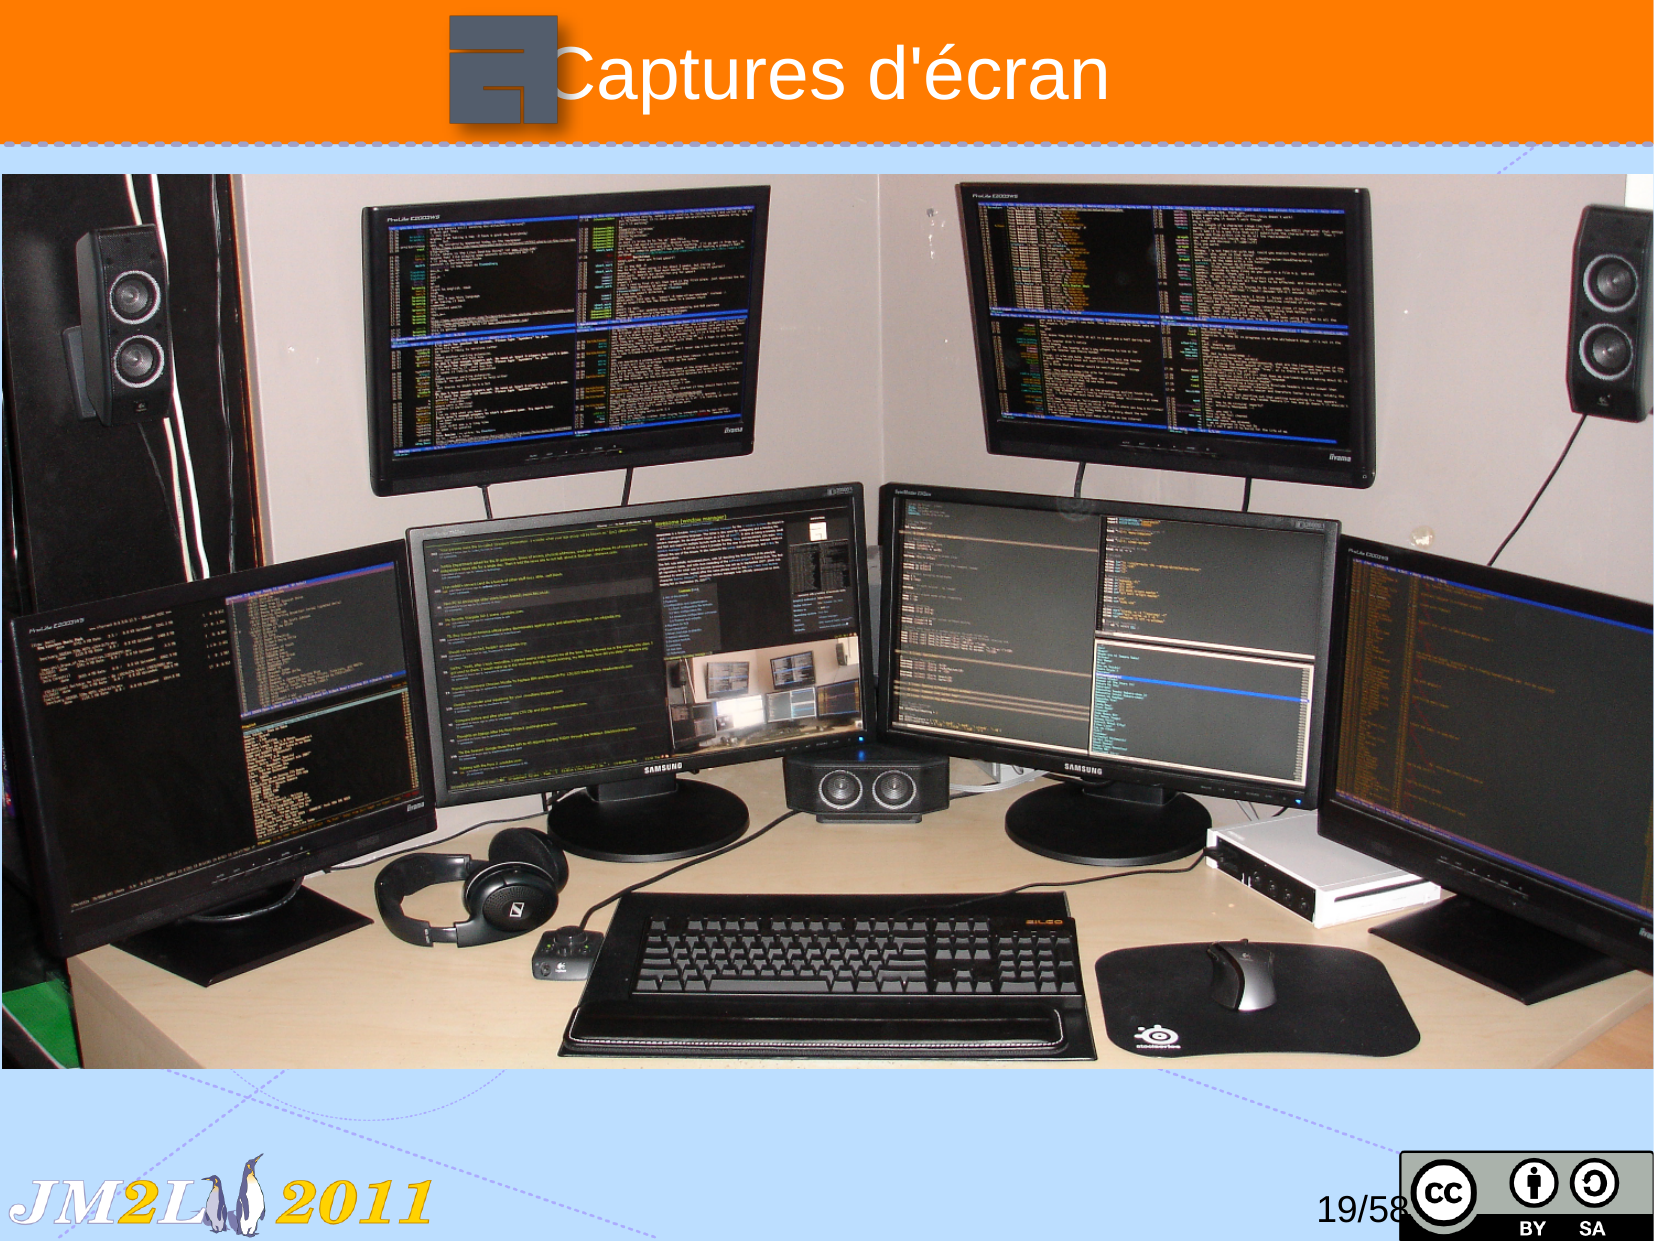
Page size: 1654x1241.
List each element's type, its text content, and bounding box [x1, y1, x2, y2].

picture [0, 0, 1654, 1241]
picture [435, 1, 583, 144]
title Captures d'écran [29, 0, 1625, 148]
